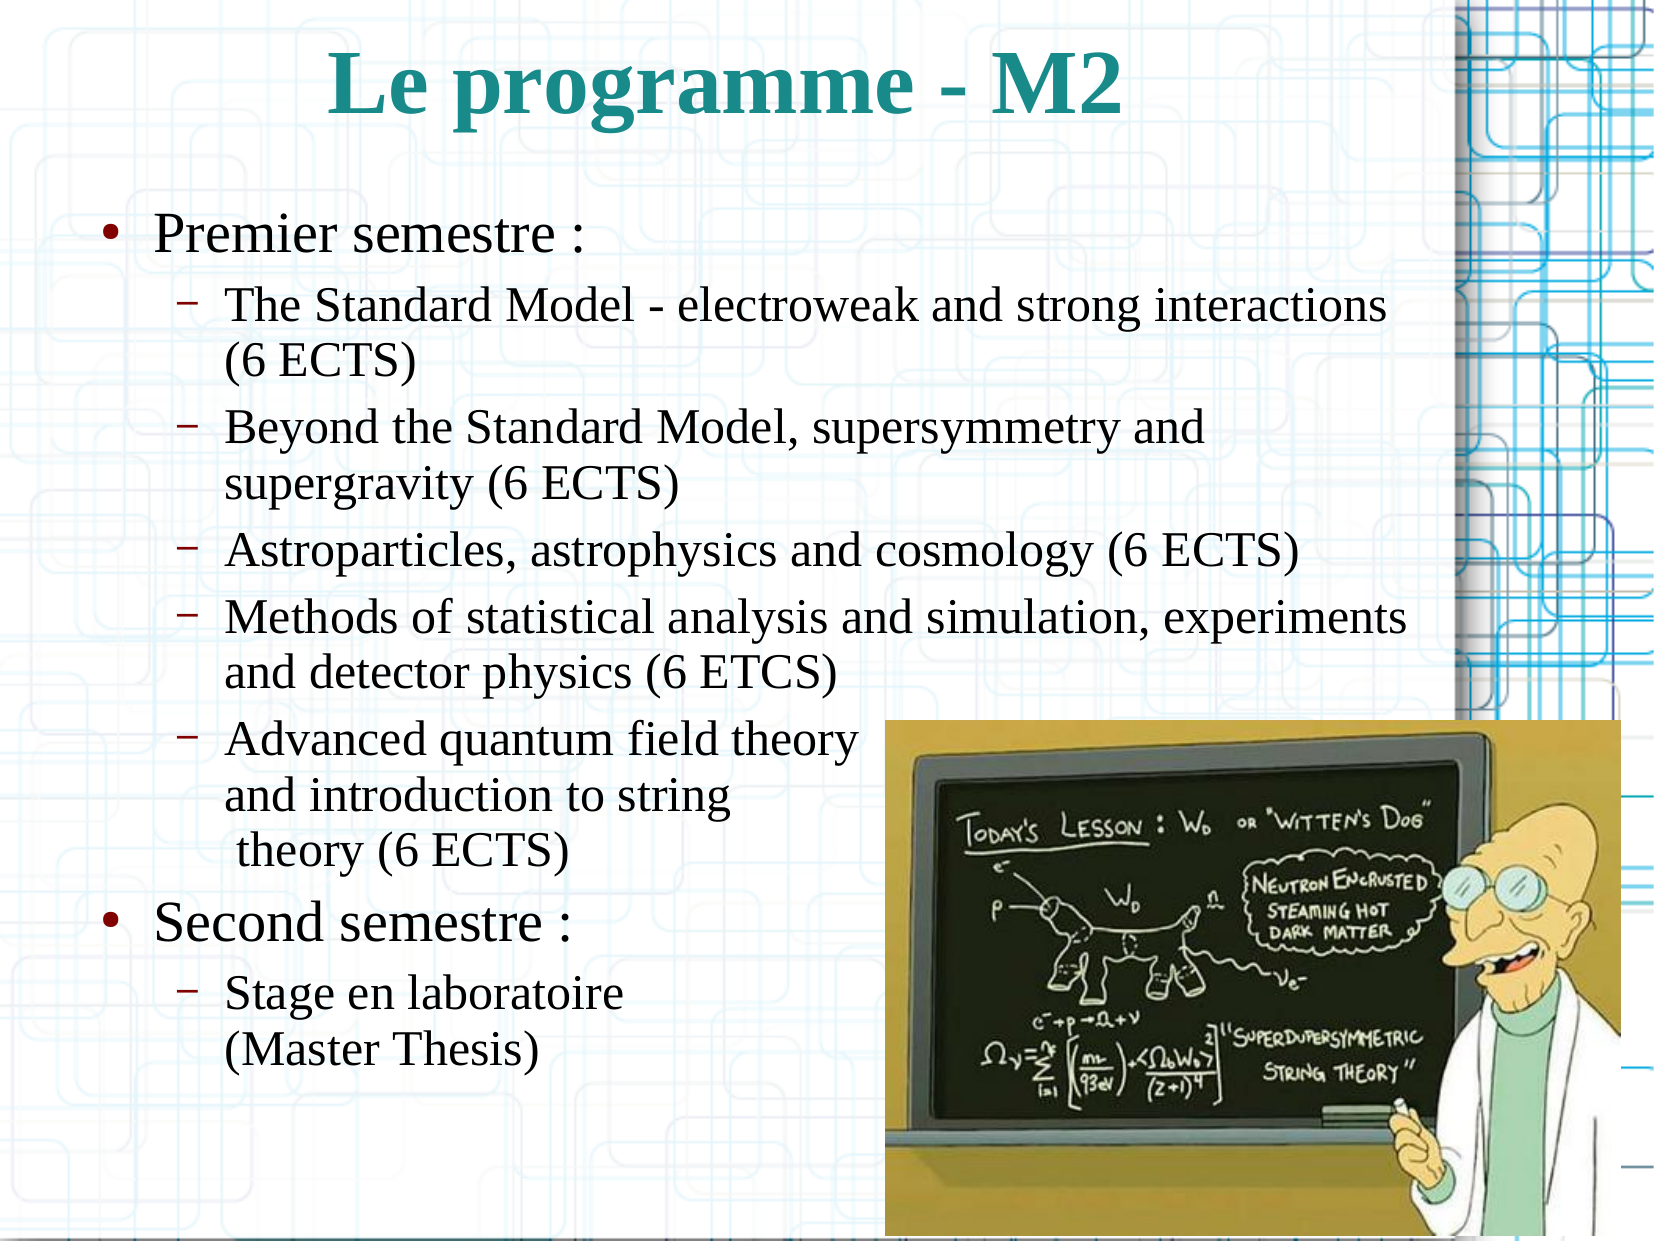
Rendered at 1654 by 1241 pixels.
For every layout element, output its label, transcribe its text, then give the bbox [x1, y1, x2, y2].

picture [0, 0, 1654, 1241]
title Le programme - M2 [0, 29, 1453, 136]
list Premier semestre : The Standard Model - electroweak and strong interactions (6 ECTS) Beyond the Standard Model, supersymmetry and supergravity (6 ECTS) Astroparticles, astrophysics and cosmology (6 ECTS) Methods of statistical analysis and simulation, experiments and detector physics (6 ETCS) Advanced quantum field theory and introduction to string theory (6 ECTS) Second semestre : Stage en laboratoire (Master Thesis) [82, 200, 1418, 1076]
